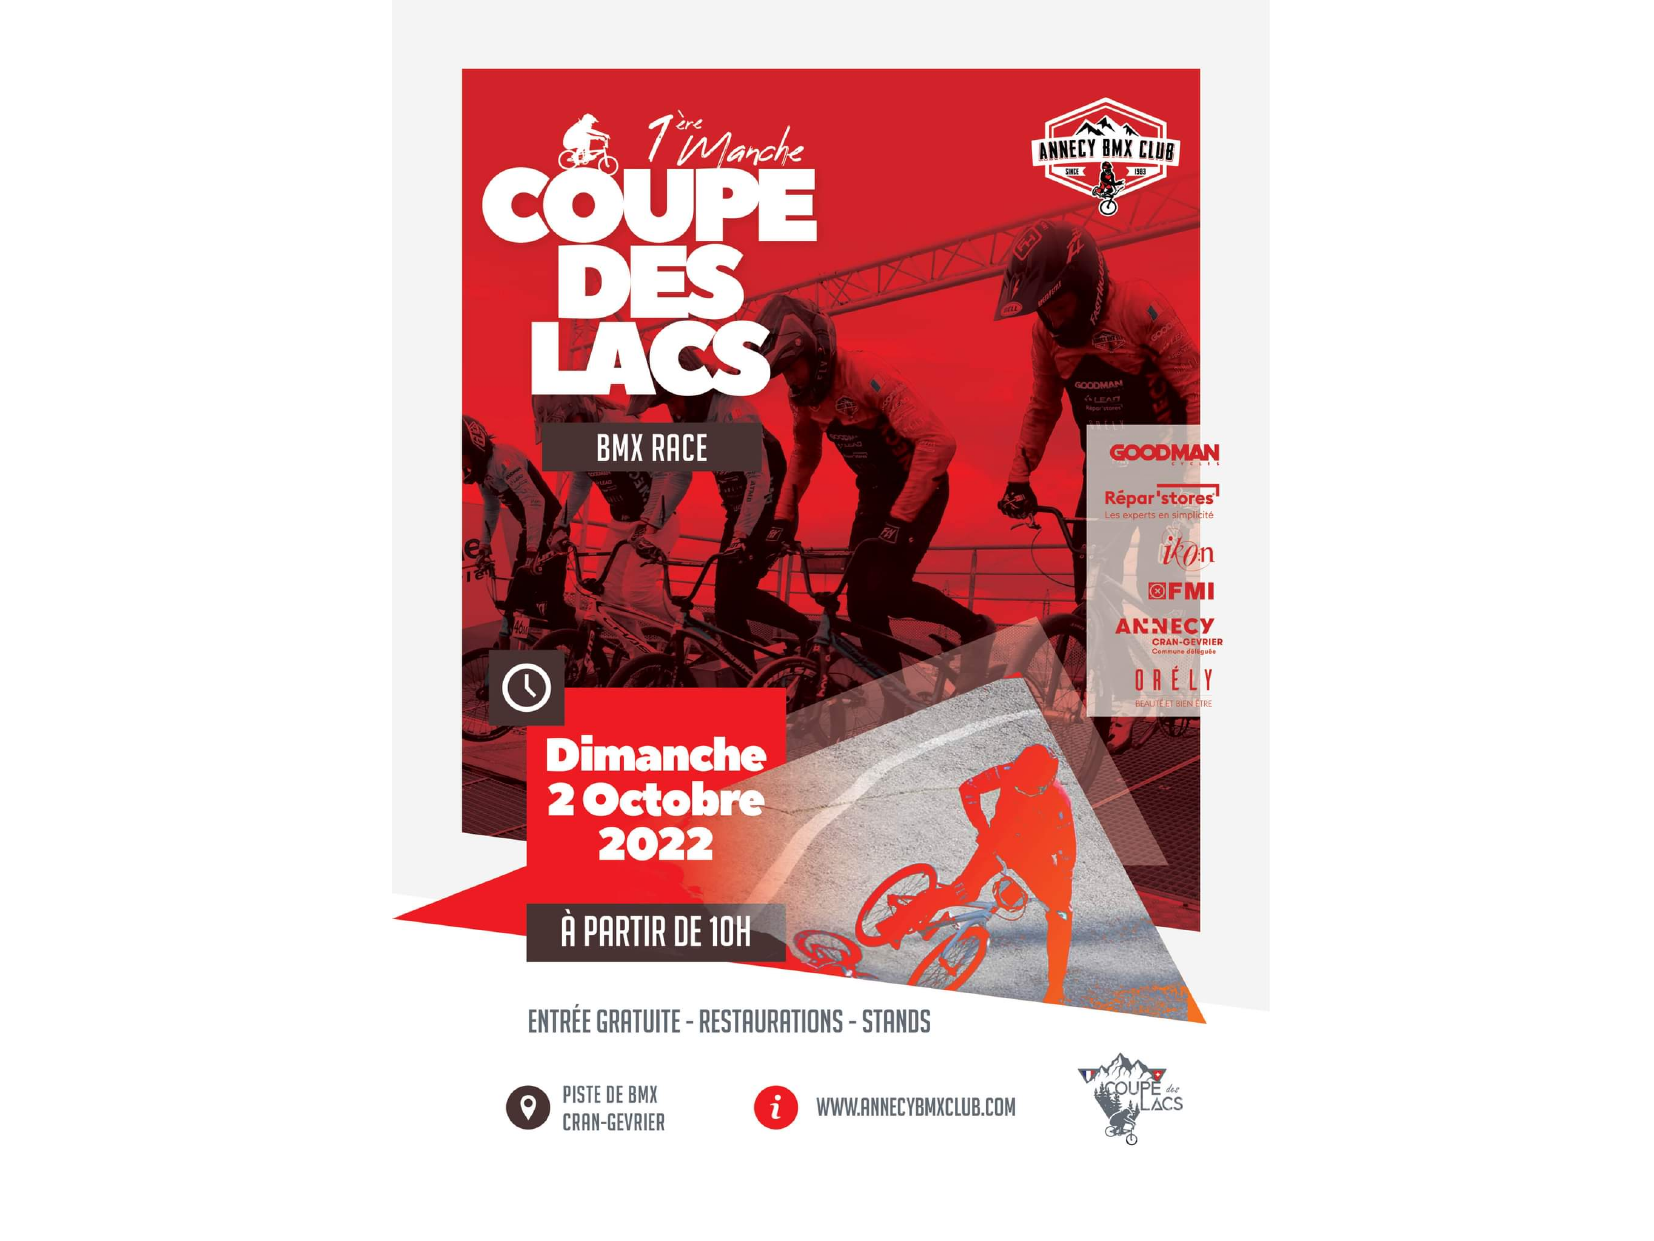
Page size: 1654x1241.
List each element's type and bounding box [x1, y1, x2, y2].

picture [392, 0, 1270, 1241]
